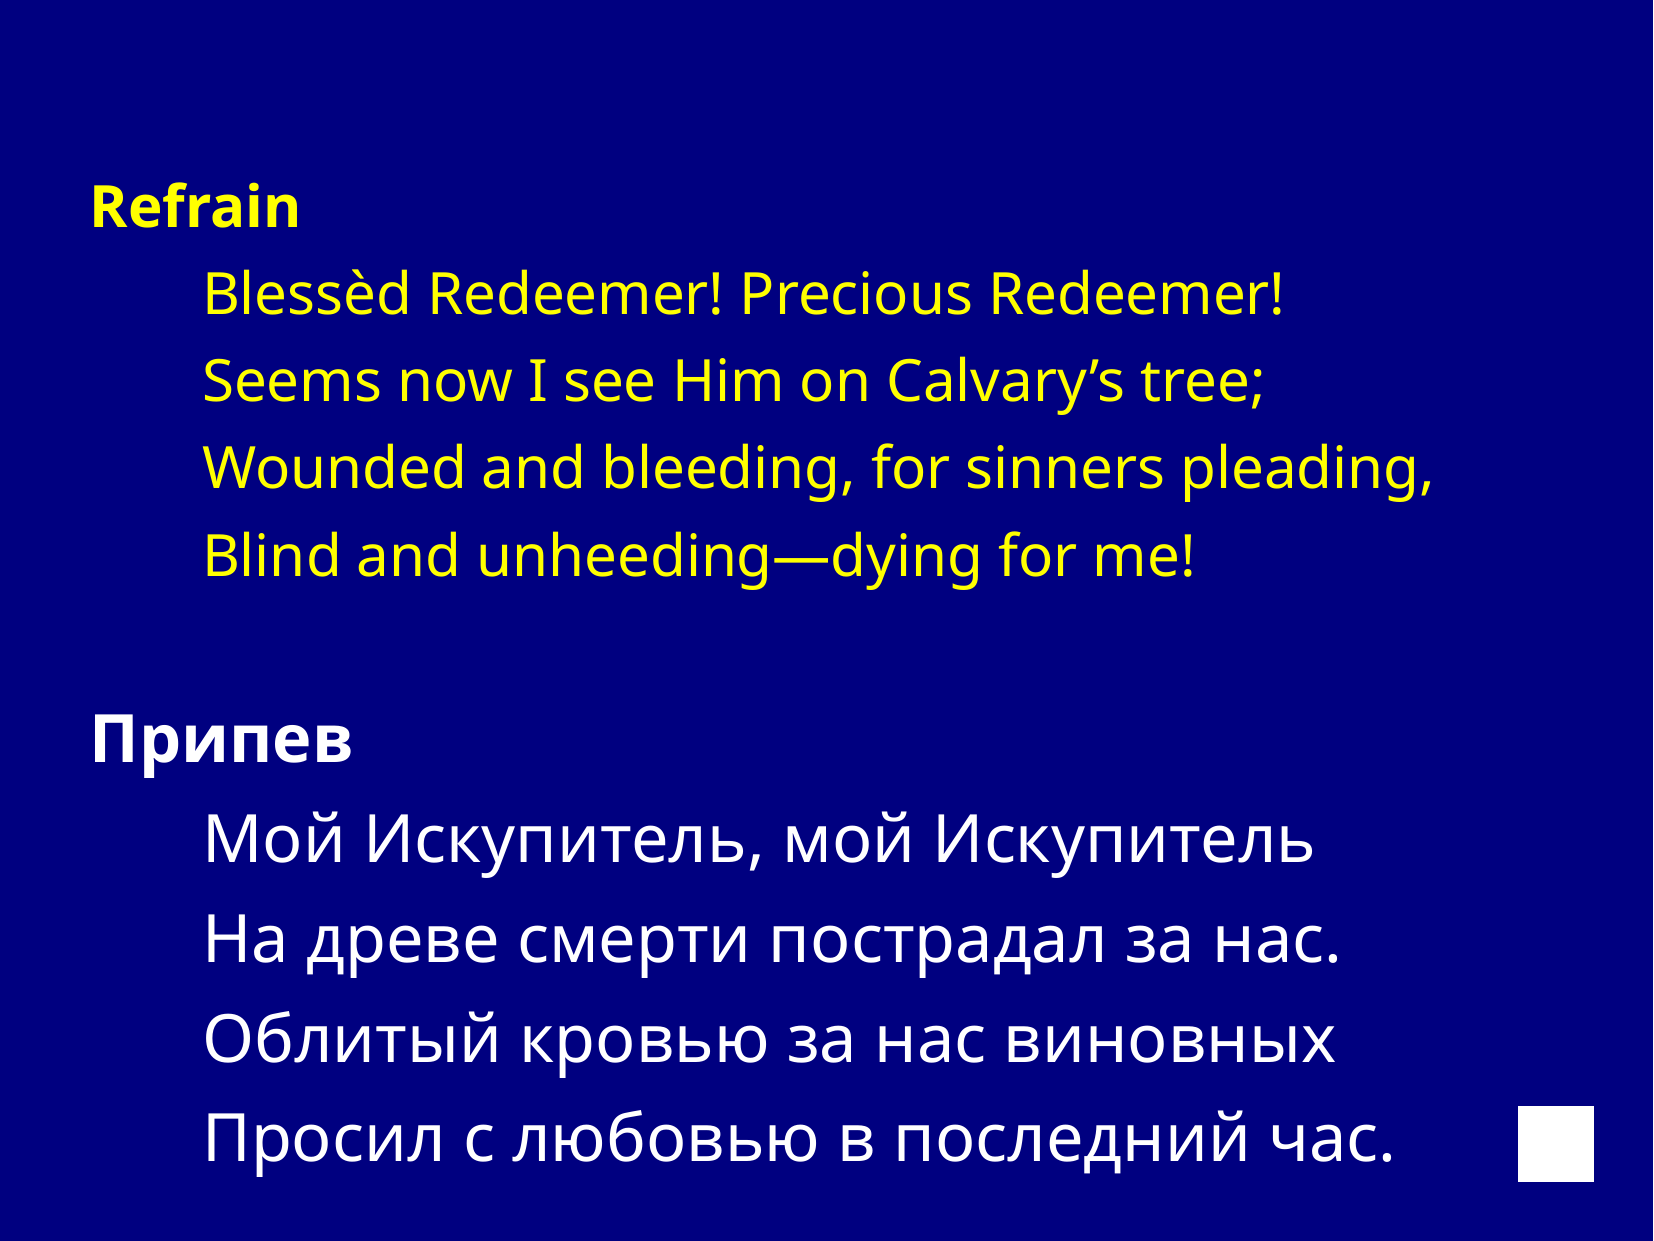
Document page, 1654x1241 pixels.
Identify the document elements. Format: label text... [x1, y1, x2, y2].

text_box Refrain Blessèd Redeemer! Precious Redeemer! Seems now I see Him on Calvary’s tree; Wounded and bleeding, for sinners pleading, Blind and unheeding—dying for me! [75, 150, 1576, 638]
text_box Припев Мой Искупитель, мой Искупитель На древе смерти пострадал за нас. Облитый кровью за нас виновных Просил с любовью в последний час. [75, 675, 1576, 1163]
text_box [1518, 1106, 1594, 1182]
